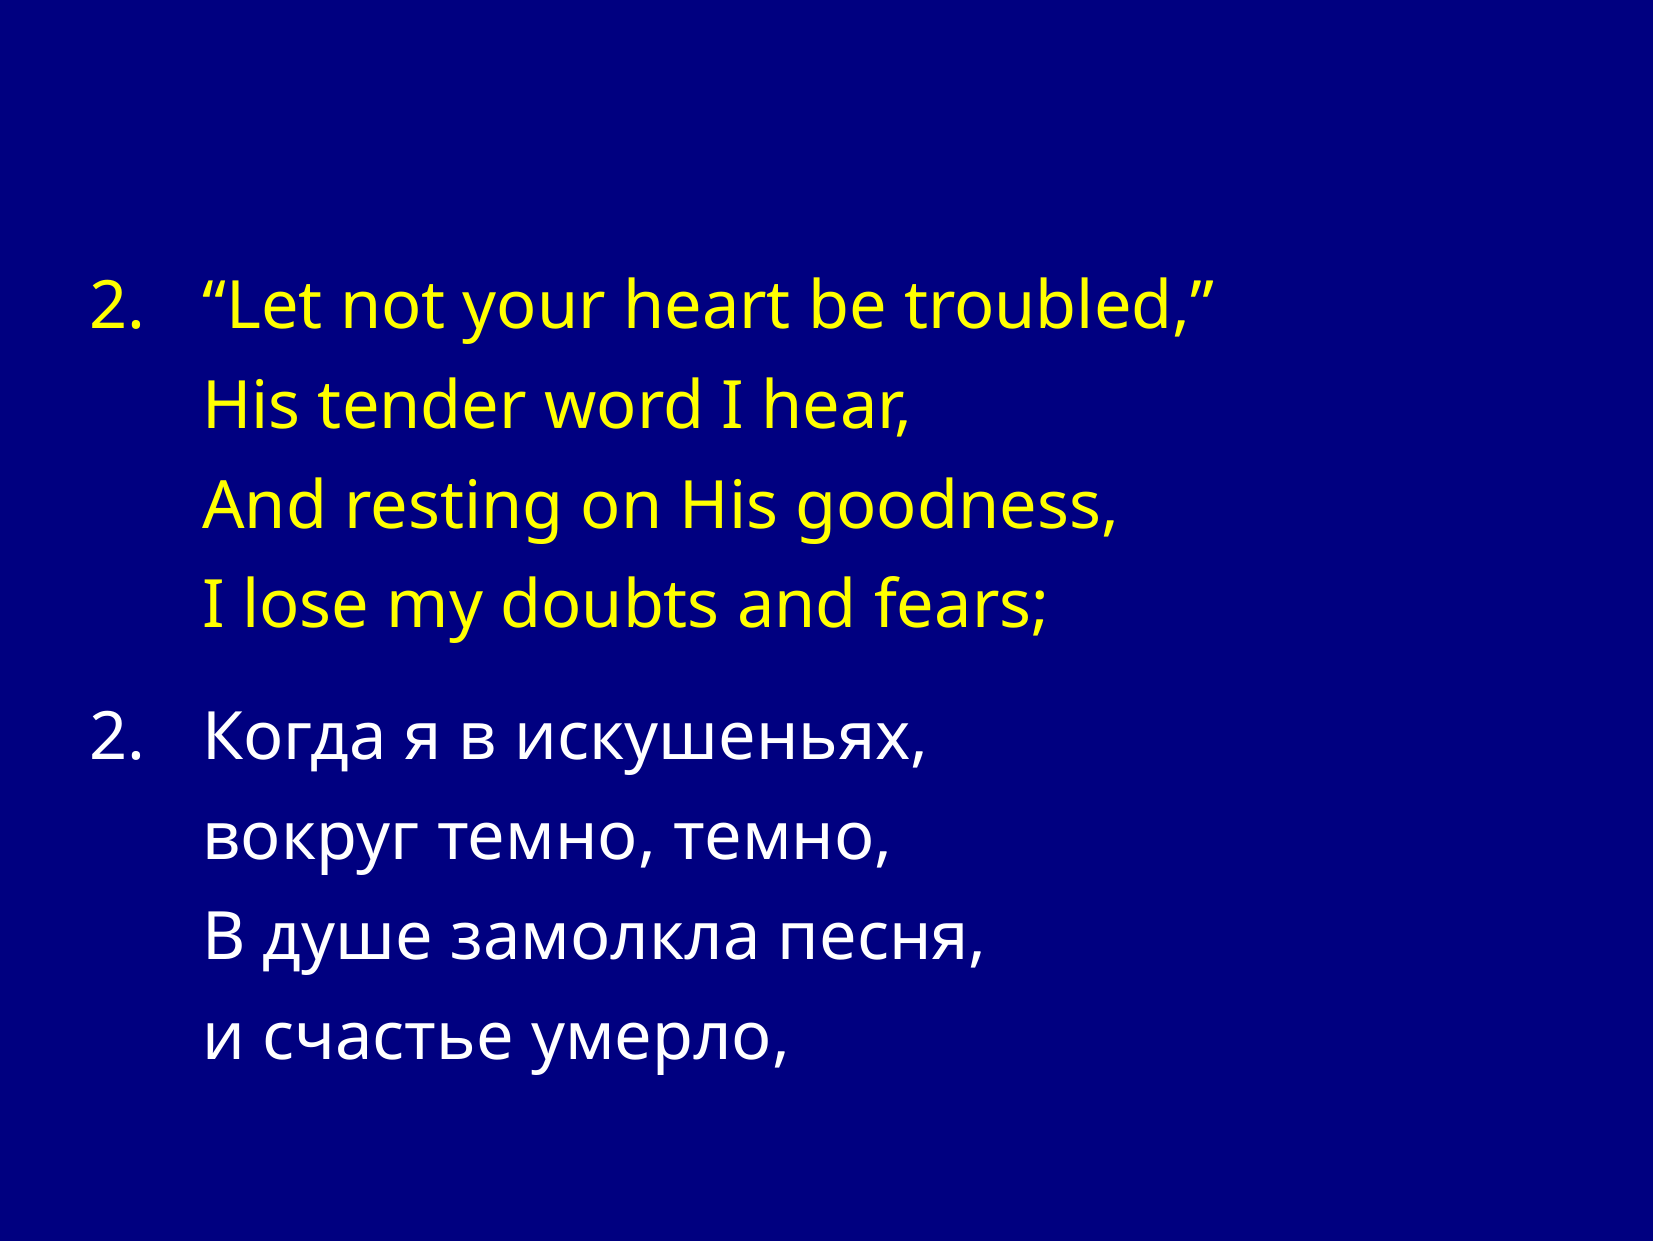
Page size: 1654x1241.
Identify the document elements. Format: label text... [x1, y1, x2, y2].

text_box 2. Когда я в искушеньях, вокруг темно, темно, В душе замолкла песня, и счастье умерло, [75, 581, 1576, 1163]
text_box 2. “Let not your heart be troubled,” His tender word I hear, And resting on His goodness, I lose my doubts and fears; [75, 150, 1576, 581]
